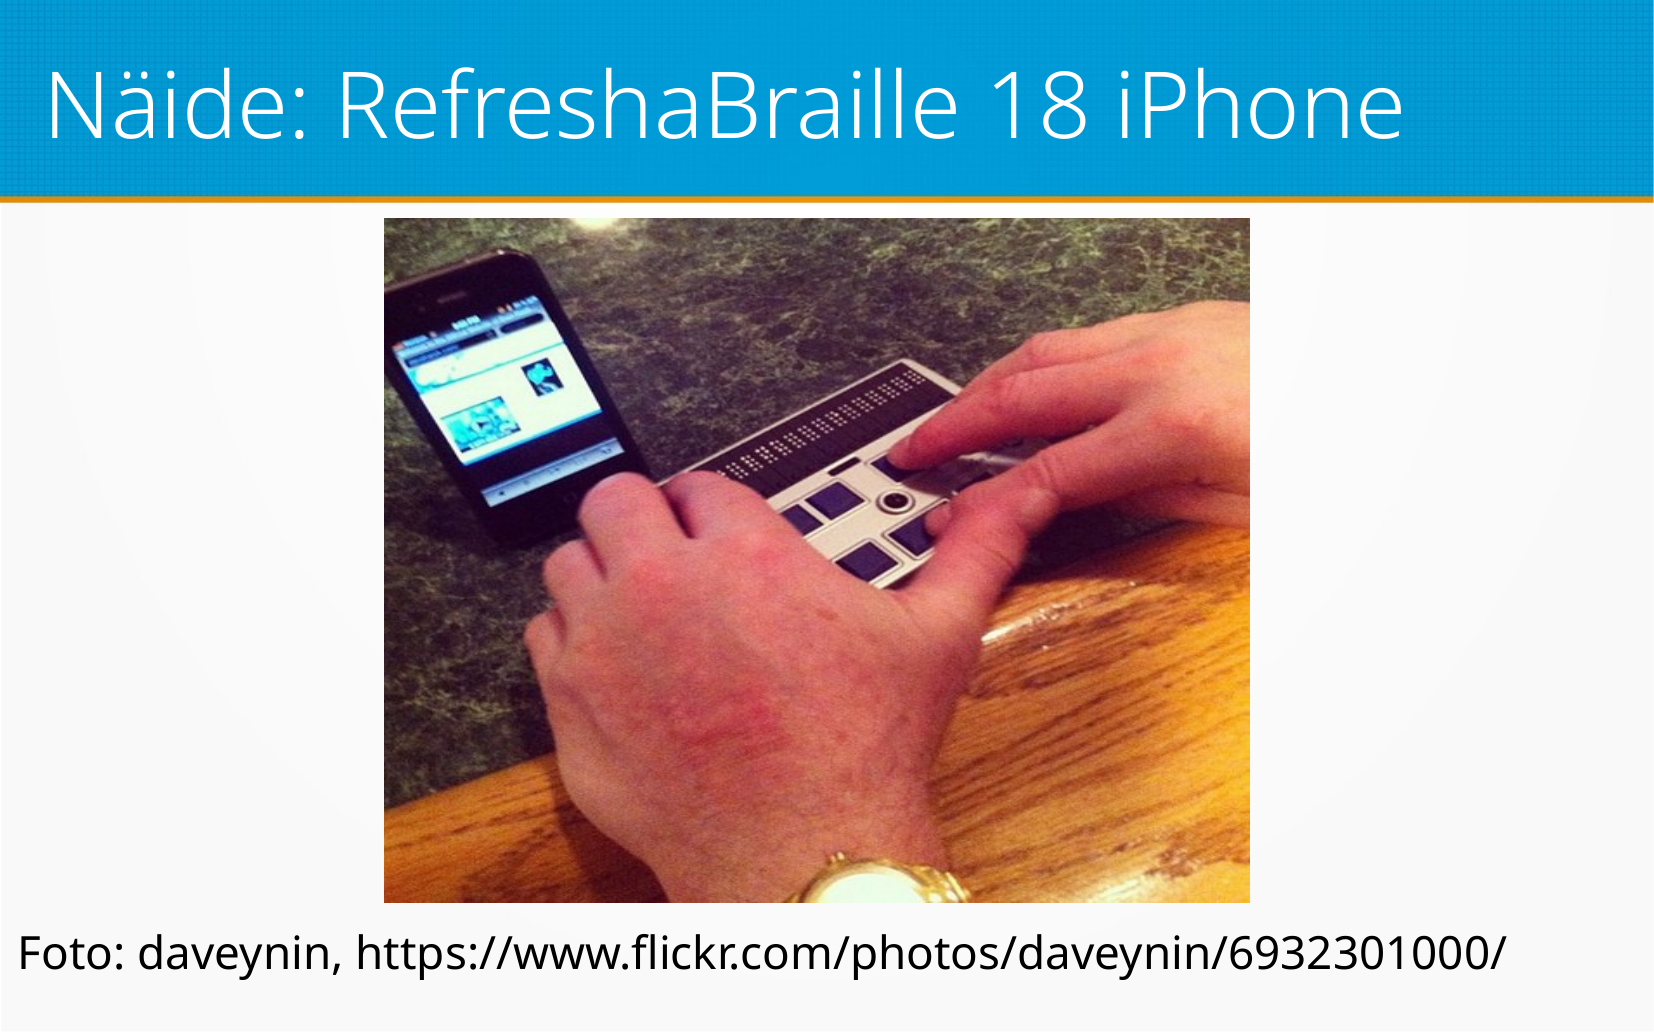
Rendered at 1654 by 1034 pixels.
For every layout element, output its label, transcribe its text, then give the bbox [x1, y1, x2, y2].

title Näide: RefreshaBraille 18 iPhone [43, 0, 1619, 166]
picture [0, 195, 1654, 1034]
text_box Foto: daveynin, https://www.flickr.com/photos/daveynin/6932301000/ [11, 892, 1623, 1011]
